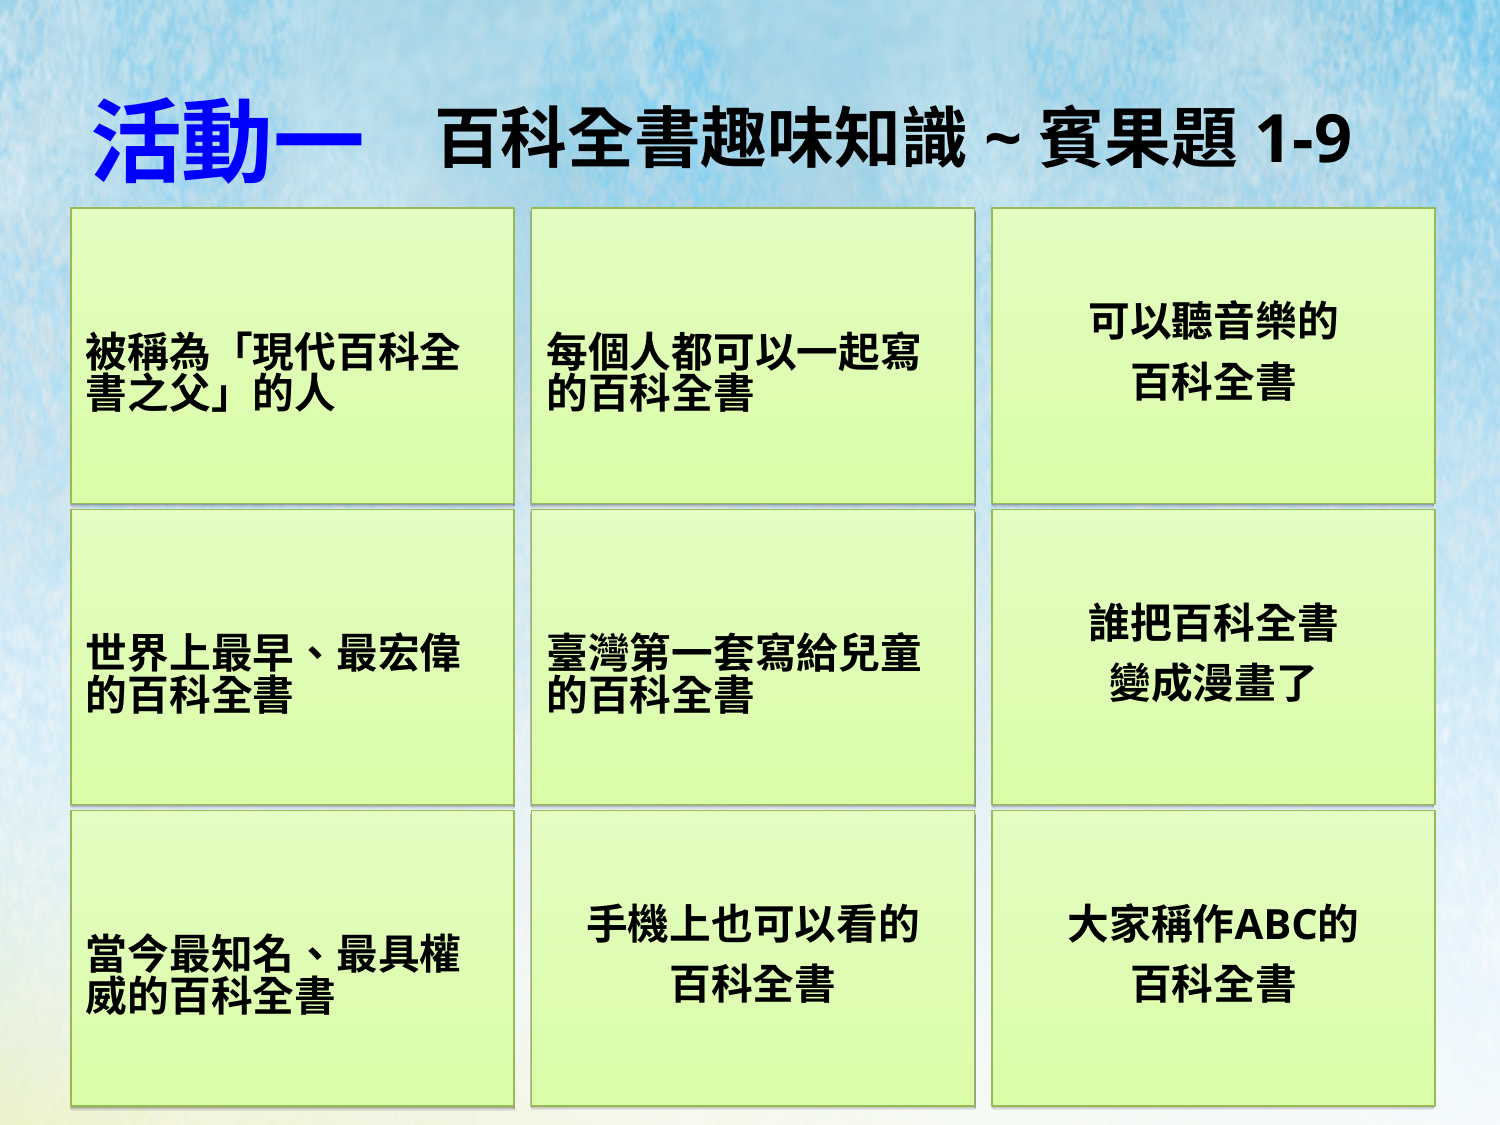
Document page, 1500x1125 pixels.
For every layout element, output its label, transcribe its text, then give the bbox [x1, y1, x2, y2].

text_box 可以聽音樂的 百科全書 [992, 208, 1435, 503]
text_box 當今最知名、最具權威的百科全書 [71, 811, 514, 1106]
text_box 大家稱作ABC的 百科全書 [992, 811, 1435, 1106]
text_box 每個人都可以一起寫的百科全書 [531, 208, 974, 503]
text_box 被稱為「現代百科全書之父」的人 [71, 208, 514, 504]
text_box 手機上也可以看的 百科全書 [531, 811, 974, 1106]
title 活動一 [75, 45, 1426, 233]
text_box 臺灣第一套寫給兒童的百科全書 [531, 509, 974, 805]
text_box 誰把百科全書 變成漫畫了 [992, 509, 1435, 805]
text_box 百科全書趣味知識~賓果題1-9 [419, 89, 1368, 184]
text_box 世界上最早、最宏偉的百科全書 [71, 509, 514, 805]
